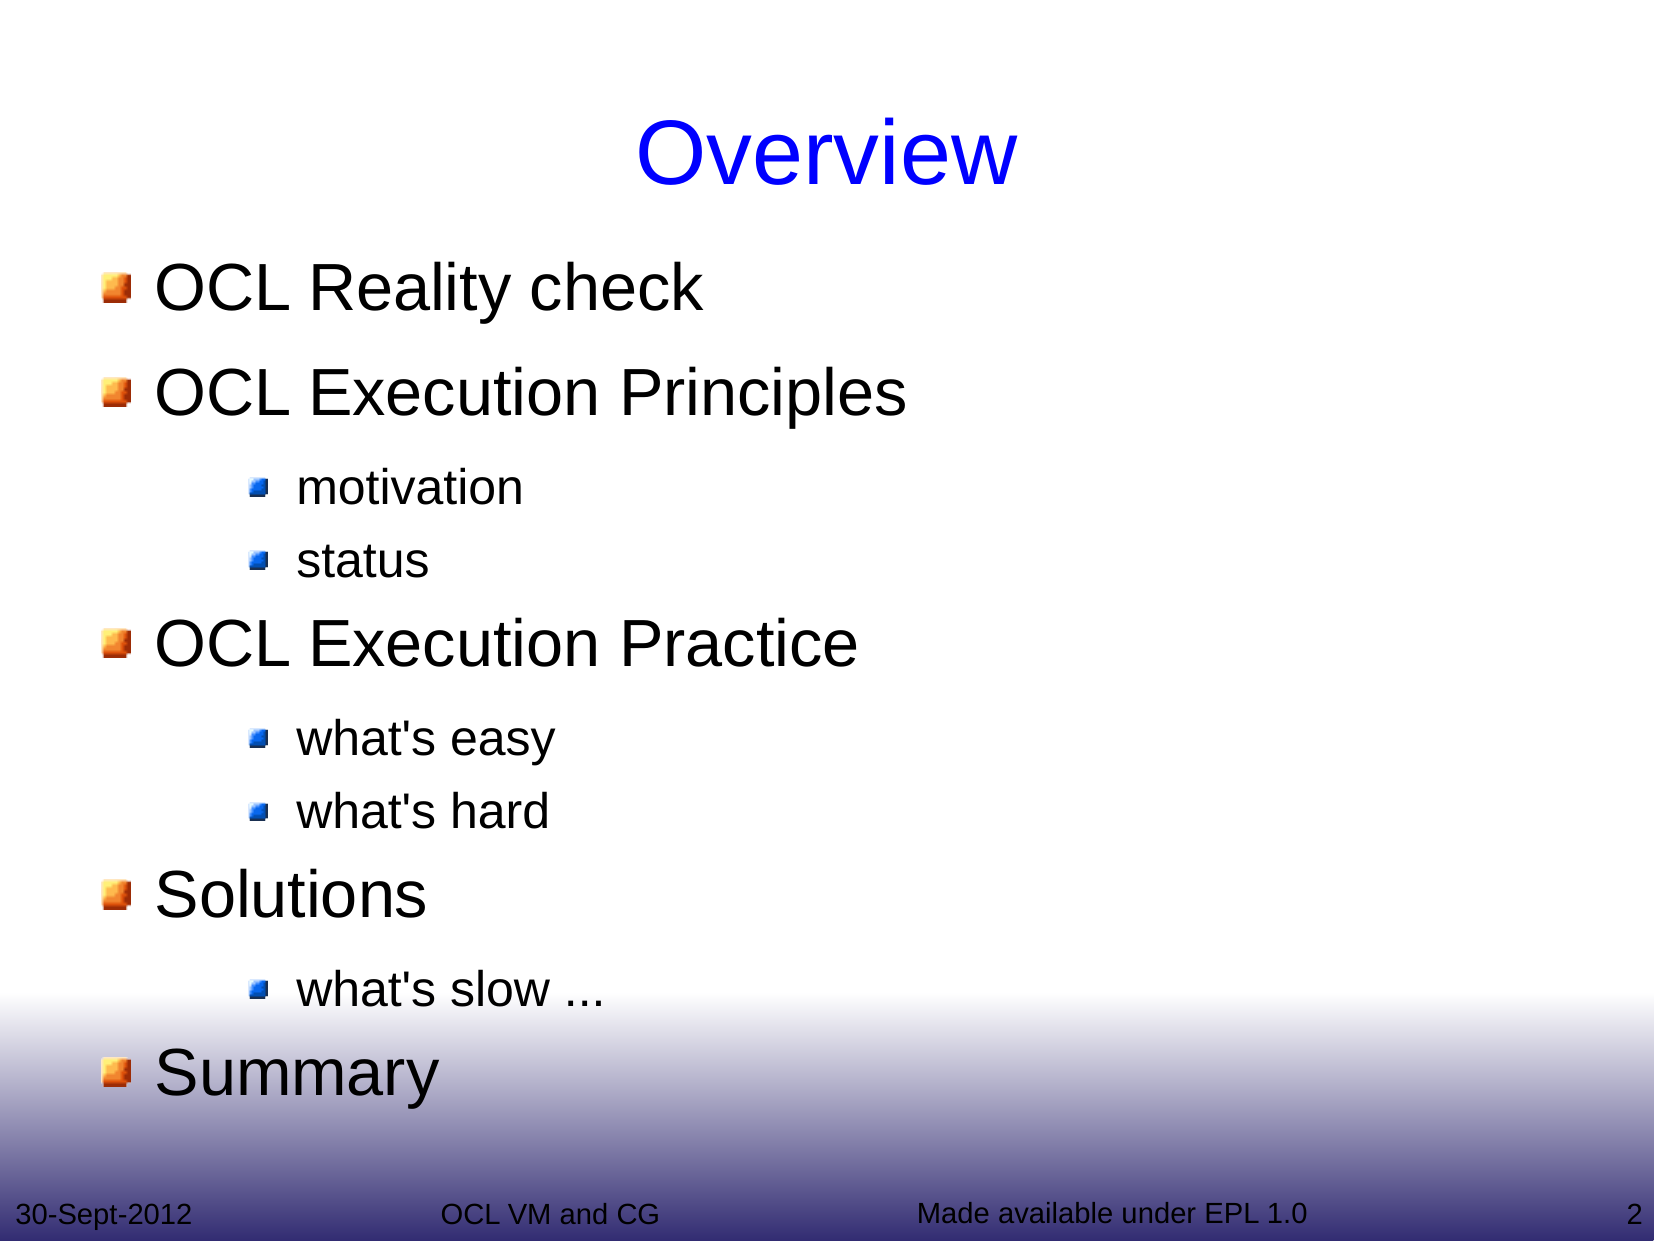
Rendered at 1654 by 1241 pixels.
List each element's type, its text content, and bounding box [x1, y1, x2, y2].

list OCL Reality check OCL Execution Principles motivation status OCL Execution Practice what's easy what's hard Solutions what's slow ... Summary [83, 250, 1572, 1110]
title Overview [82, 49, 1571, 257]
